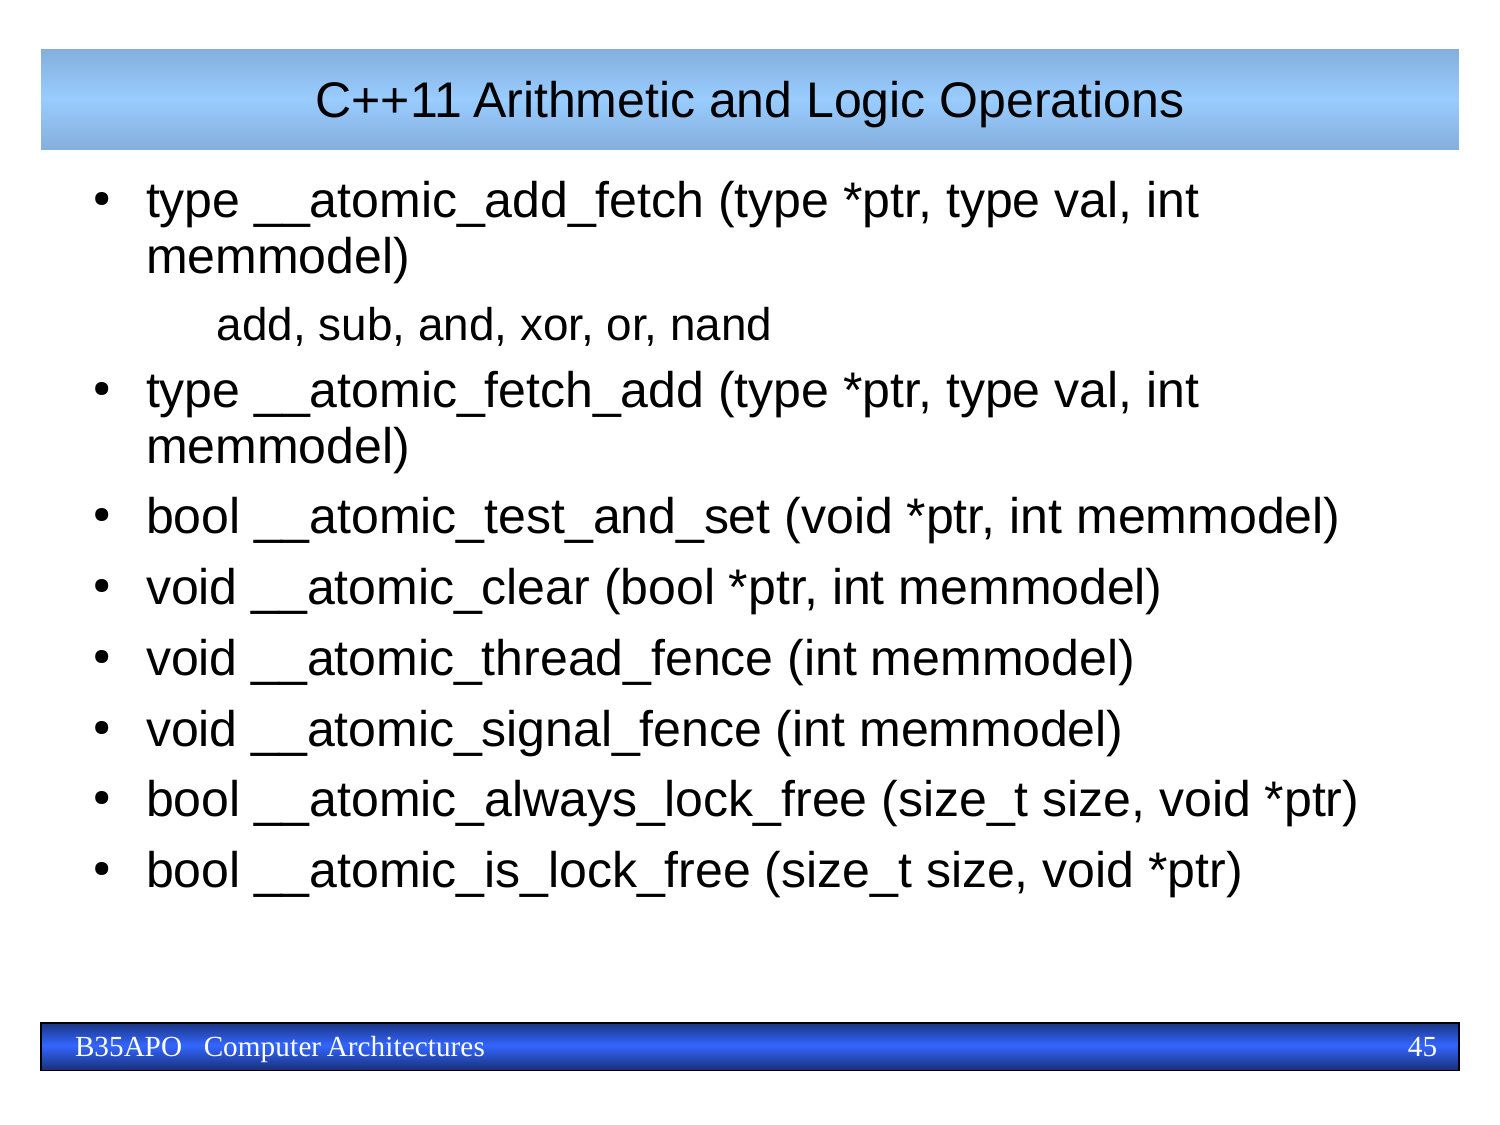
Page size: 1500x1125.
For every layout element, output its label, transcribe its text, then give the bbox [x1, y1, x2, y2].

list type __atomic_add_fetch (type *ptr, type val, int memmodel) add, sub, and, xor, or, nand type __atomic_fetch_add (type *ptr, type val, int memmodel) bool __atomic_test_and_set (void *ptr, int memmodel) void __atomic_clear (bool *ptr, int memmodel) void __atomic_thread_fence (int memmodel) void __atomic_signal_fence (int memmodel) bool __atomic_always_lock_free (size_t size, void *ptr) bool __atomic_is_lock_free (size_t size, void *ptr) [75, 172, 1426, 1000]
title C++11 Arithmetic and Logic Operations [41, 49, 1459, 150]
